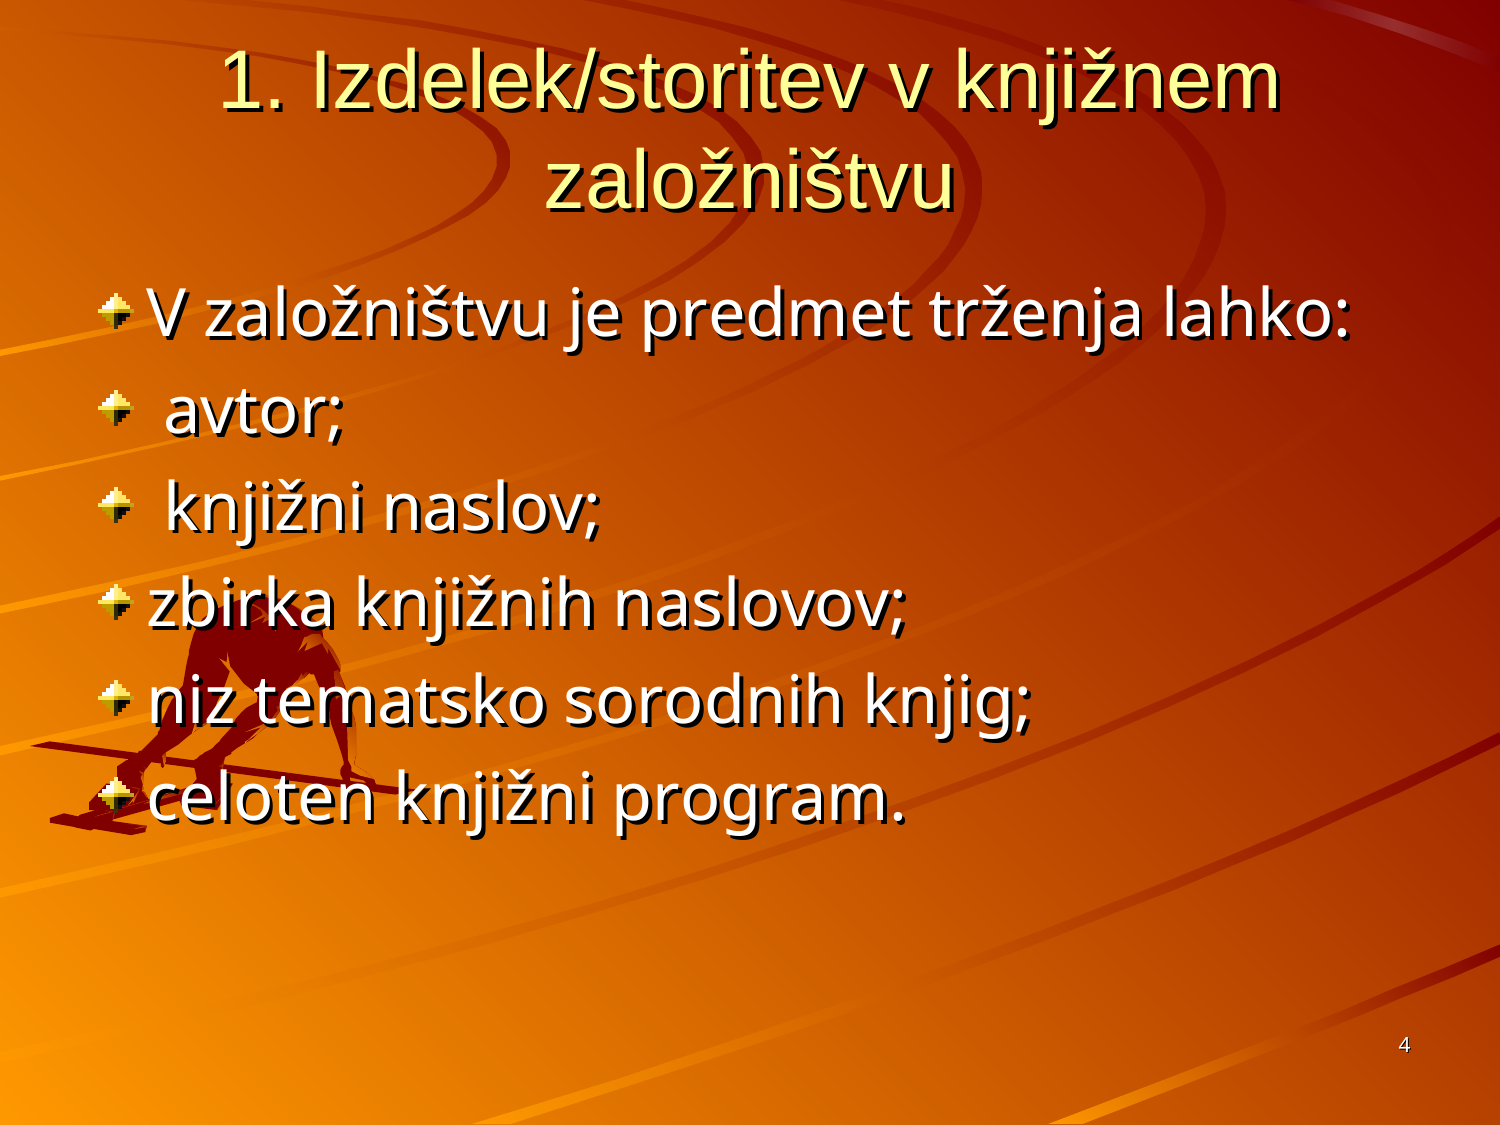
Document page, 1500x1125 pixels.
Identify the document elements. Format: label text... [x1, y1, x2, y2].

title 1. Izdelek/storitev v knjižnem založništvu [75, 17, 1426, 233]
text_box <number> [1074, 1024, 1426, 1100]
list V založništvu je predmet trženja lahko: avtor; knjižni naslov; zbirka knjižnih naslovov; niz tematsko sorodnih knjig; celoten knjižni program. [75, 262, 1426, 1006]
